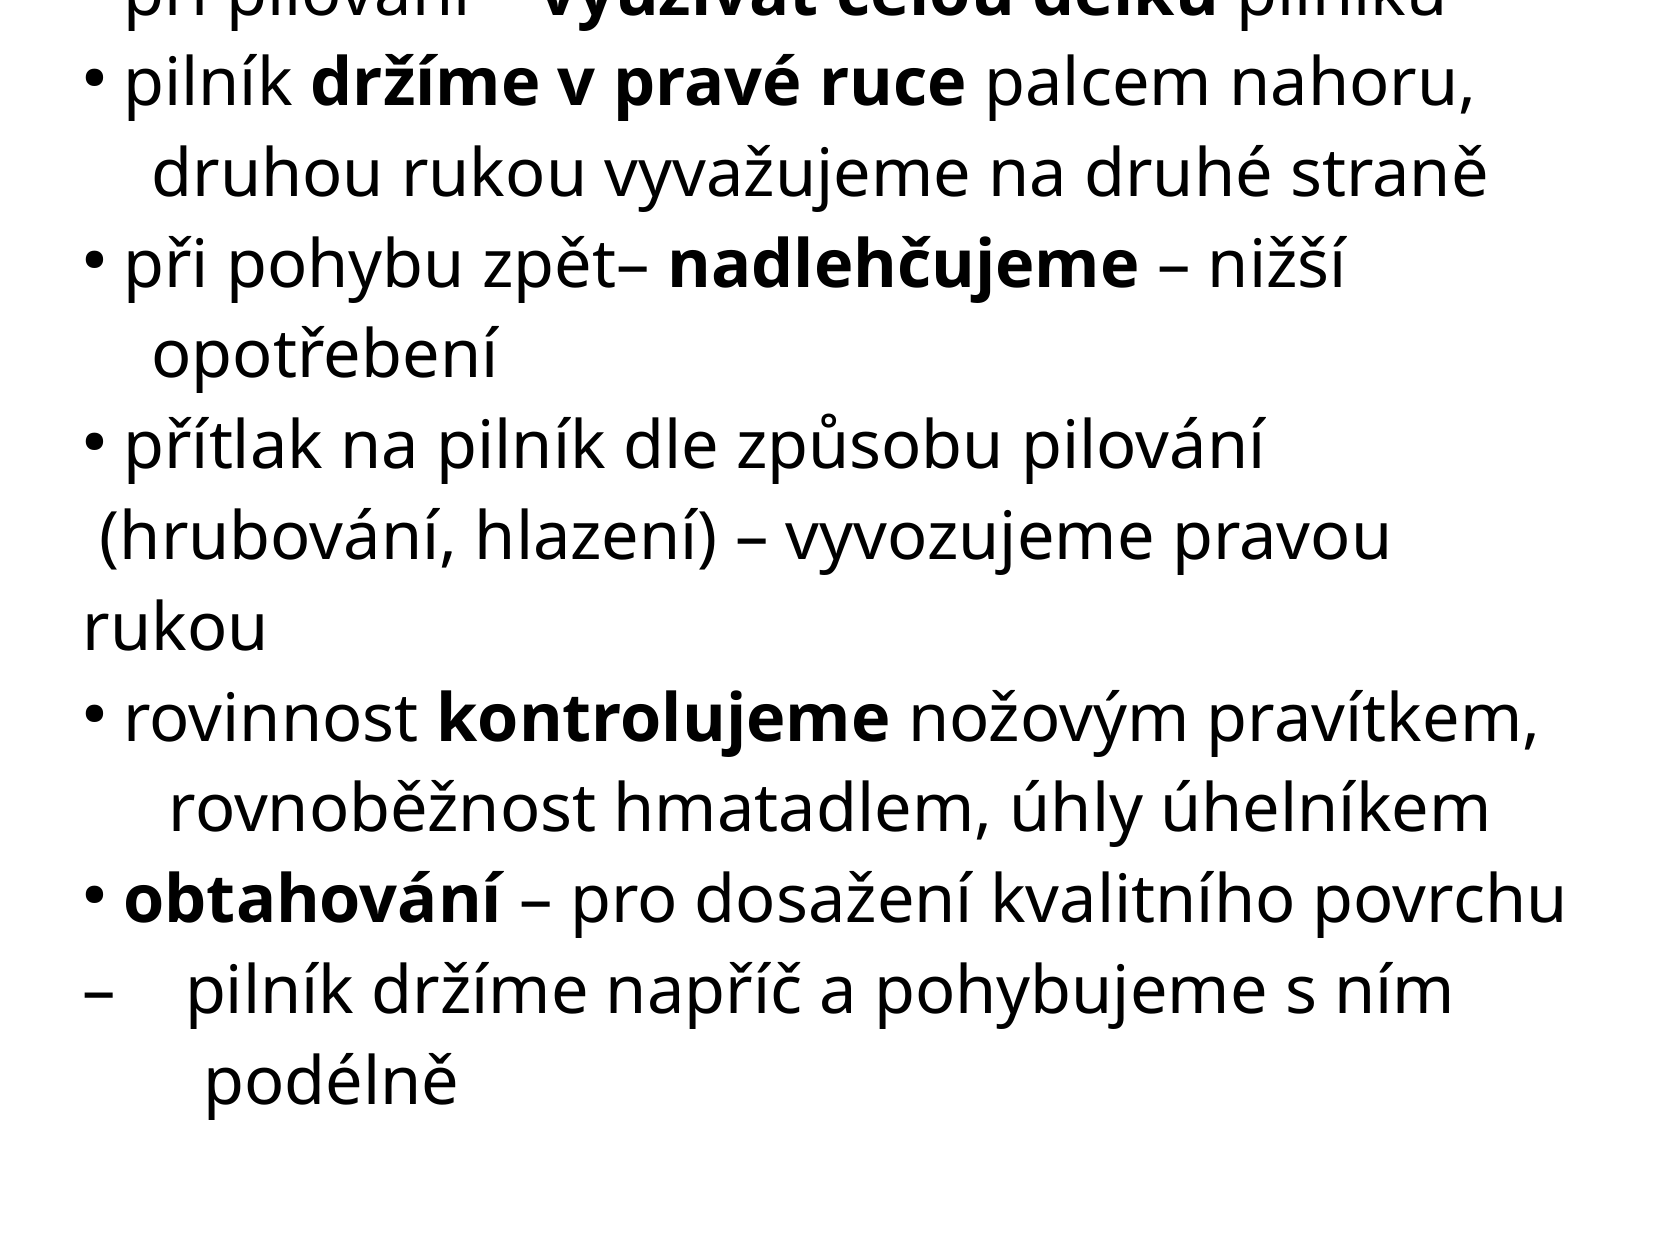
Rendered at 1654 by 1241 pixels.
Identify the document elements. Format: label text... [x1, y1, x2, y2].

subtitle při pilování – využívat celou délku pilníku pilník držíme v pravé ruce palcem nahoru, druhou rukou vyvažujeme na druhé straně při pohybu zpět– nadlehčujeme – nižší opotřebení přítlak na pilník dle způsobu pilování (hrubování, hlazení) – vyvozujeme pravou rukou rovinnost kontrolujeme nožovým pravítkem, rovnoběžnost hmatadlem, úhly úhelníkem obtahování – pro dosažení kvalitního povrchu – pilník držíme napříč a pohybujeme s ním podélně [82, 56, 1571, 1102]
